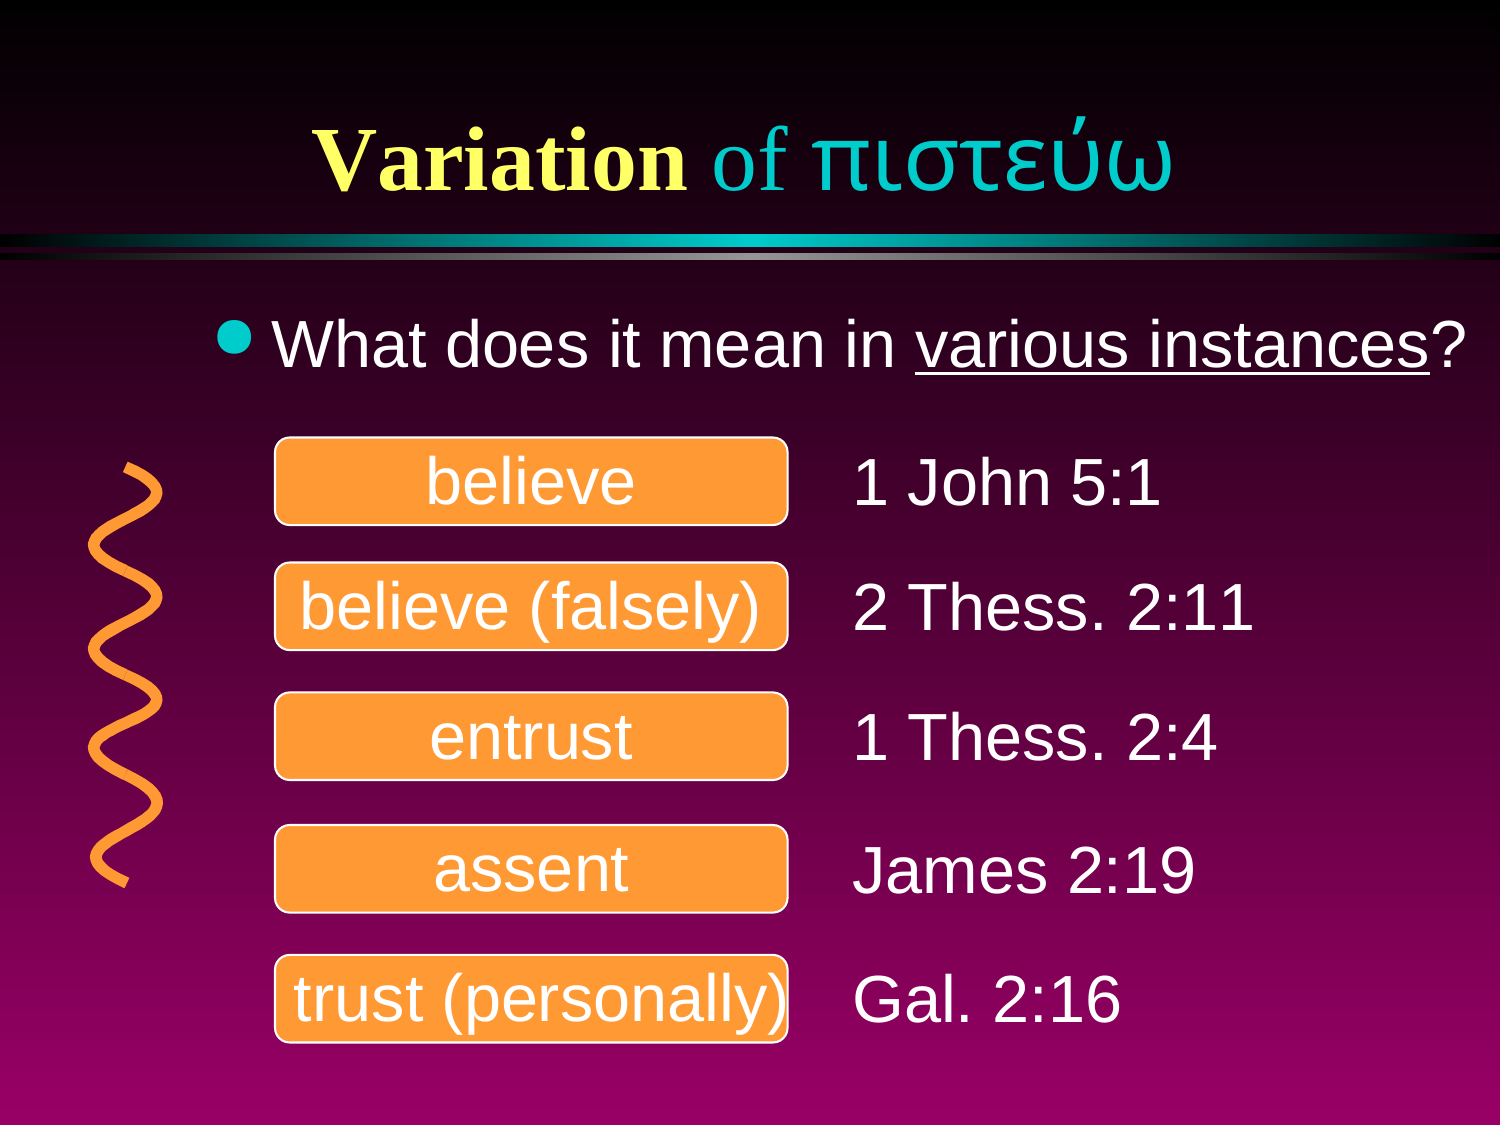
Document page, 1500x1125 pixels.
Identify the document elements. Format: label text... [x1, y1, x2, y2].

text_box 2 Thess. 2:11 [837, 562, 1363, 653]
title Variation of πιστεύω [99, 37, 1388, 225]
text_box James 2:19 [837, 824, 1363, 916]
text_box believe (falsely) [275, 562, 788, 651]
text_box Gal. 2:16 [837, 954, 1363, 1046]
text_box 1 Thess. 2:4 [837, 692, 1363, 783]
text_box trust (personally) [275, 954, 788, 1043]
text_box 1 John 5:1 [837, 500, 1363, 528]
text_box What does it mean in various instances? [199, 299, 1500, 500]
text_box [87, 461, 163, 889]
text_box entrust [275, 692, 788, 781]
text_box believe [275, 500, 788, 526]
text_box assent [275, 825, 788, 913]
